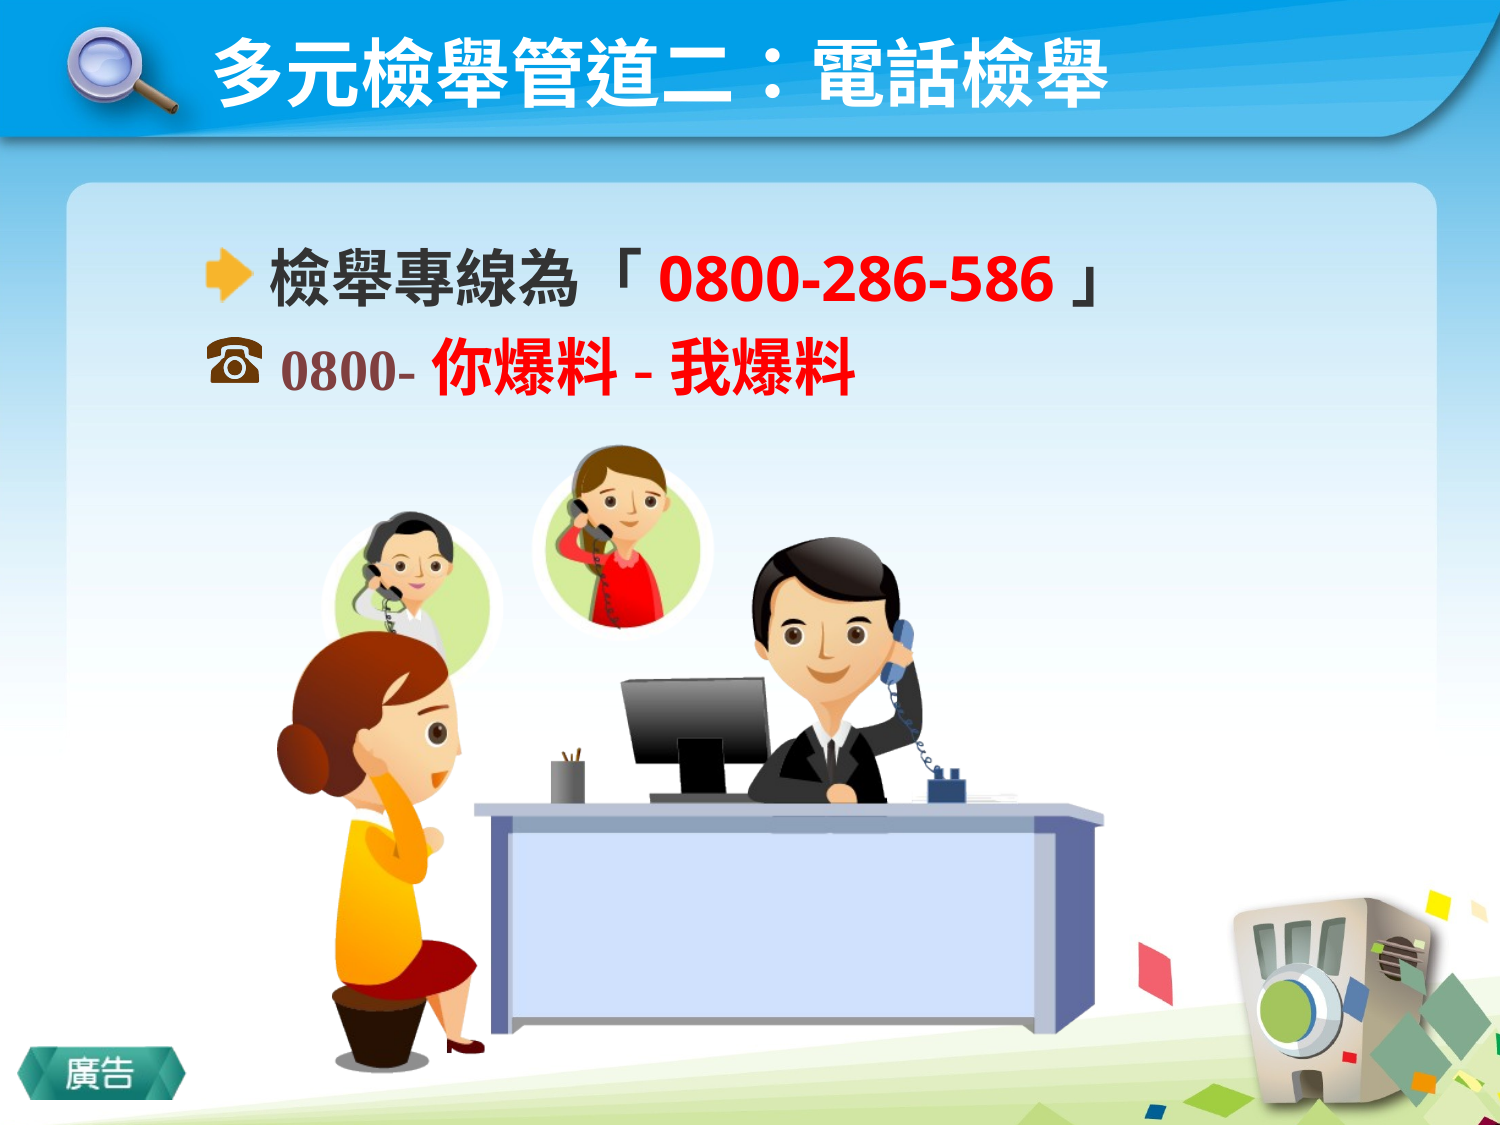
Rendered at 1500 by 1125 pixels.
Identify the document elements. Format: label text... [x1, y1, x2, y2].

picture [0, 0, 1500, 1125]
text_box 0800-你爆料-我爆料 [266, 321, 1069, 411]
text_box 多元檢舉管道二：電話檢舉 [195, 19, 1152, 124]
picture [67, 27, 179, 114]
text_box 檢舉專線為「0800-286-586」 [254, 231, 1234, 321]
